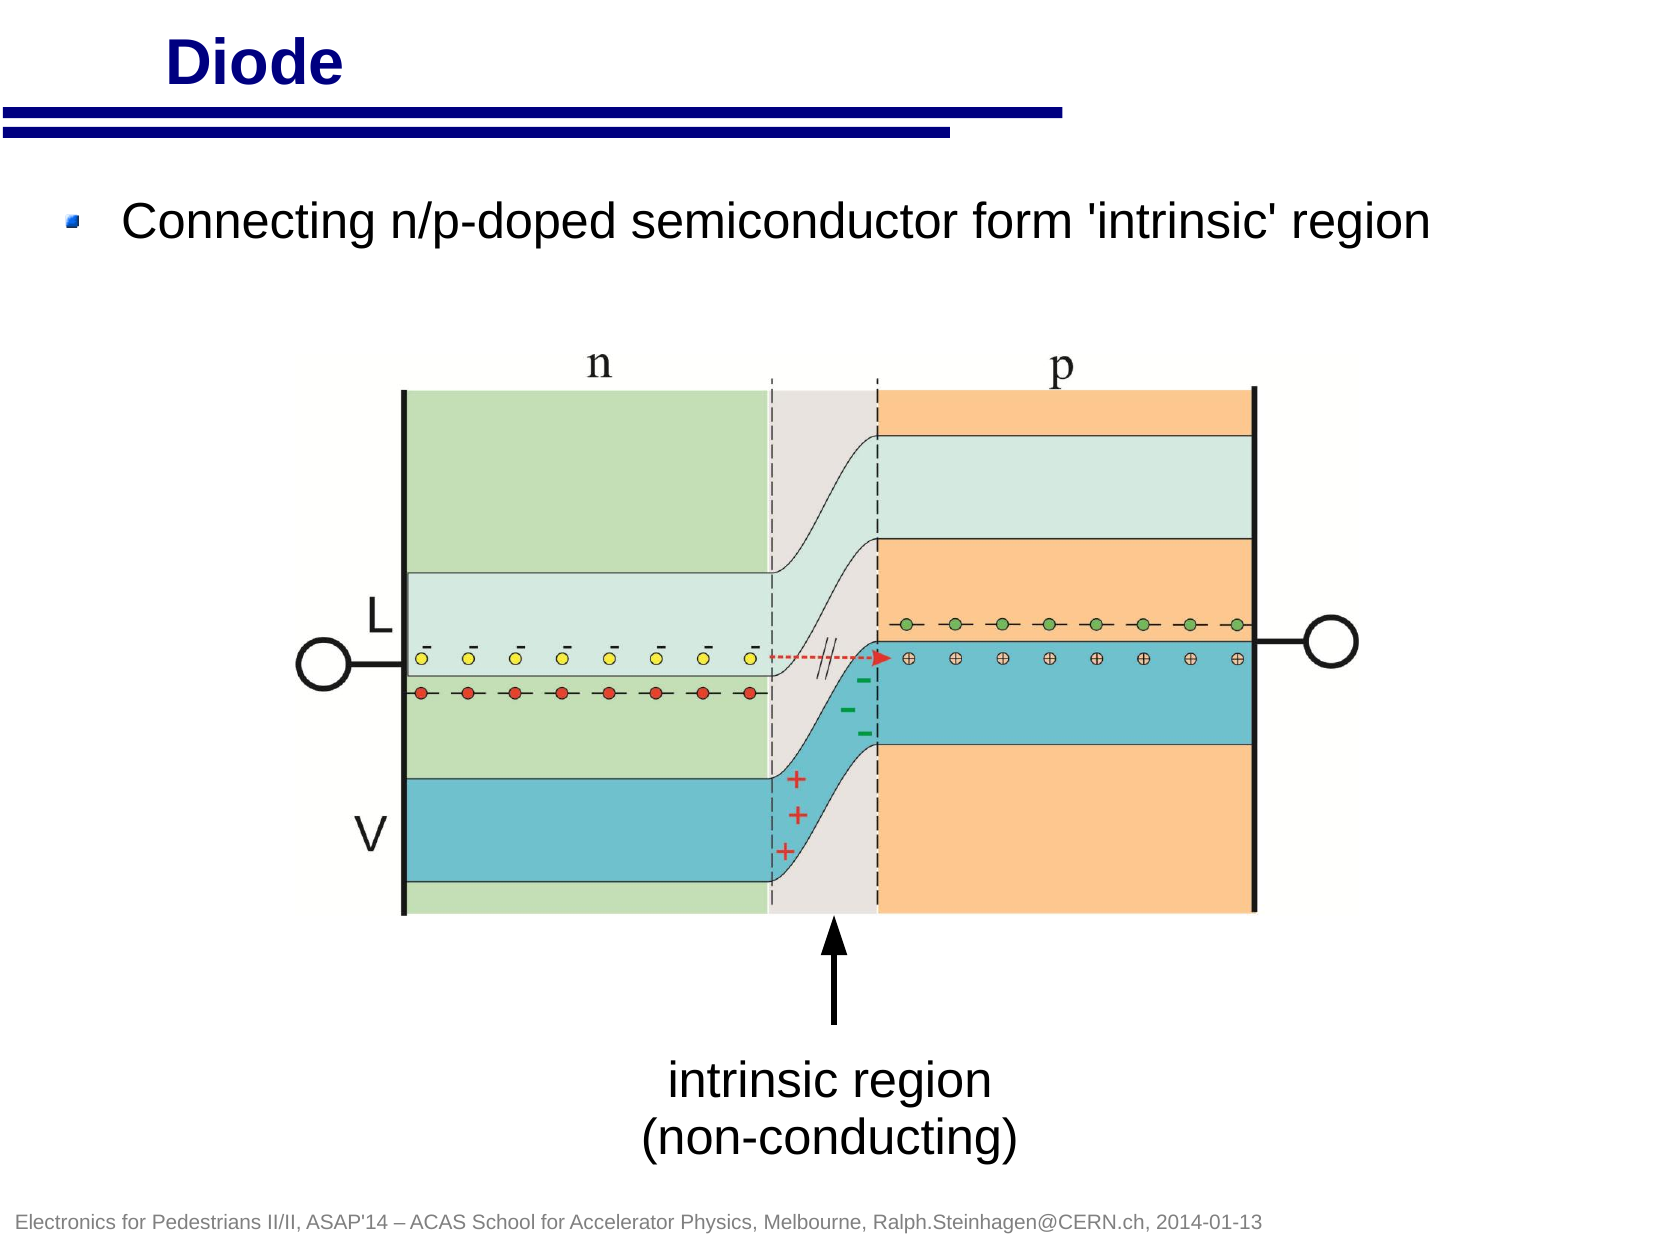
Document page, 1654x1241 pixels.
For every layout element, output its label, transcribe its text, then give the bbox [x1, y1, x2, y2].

picture [295, 354, 1359, 916]
list Connecting n/p-doped semiconductor form 'intrinsic' region [65, 192, 1628, 1205]
text_box intrinsic region (non-conducting) [614, 1052, 1046, 1166]
title Diode [165, 0, 1323, 124]
